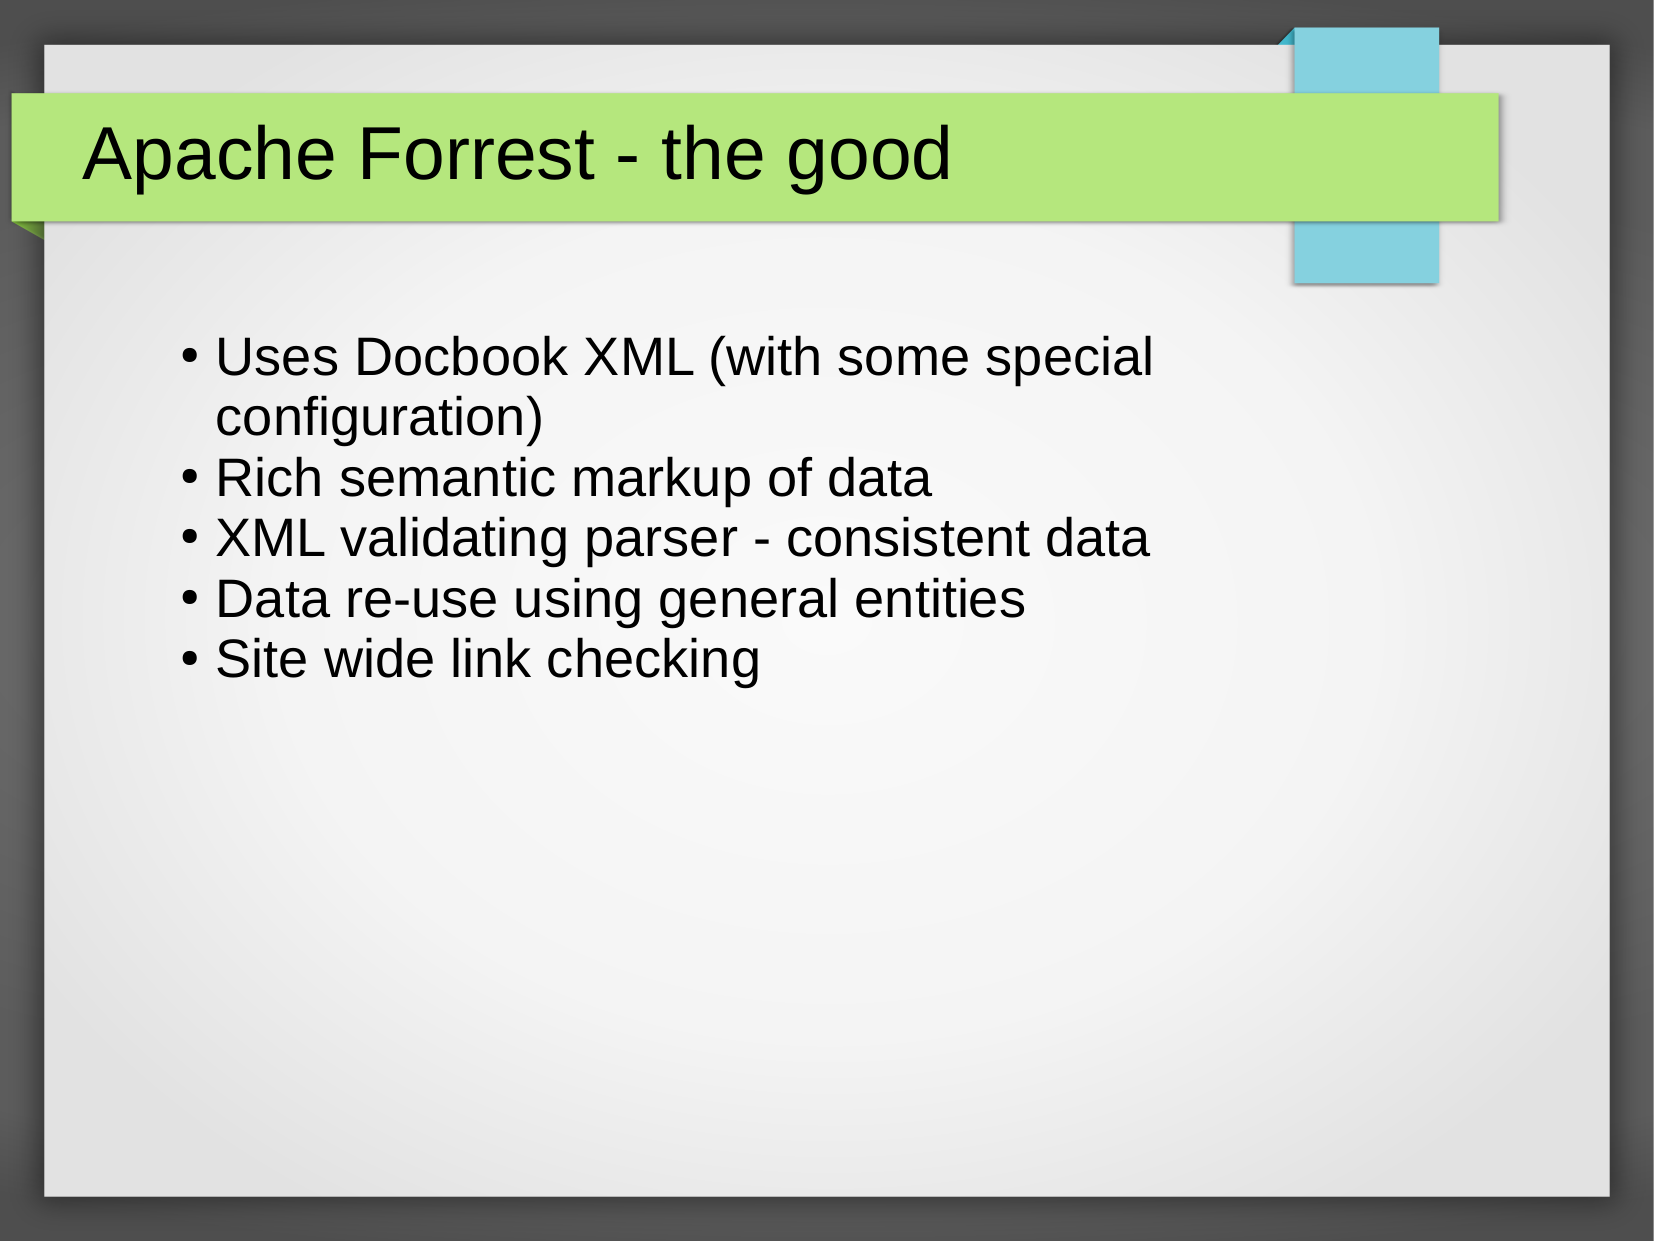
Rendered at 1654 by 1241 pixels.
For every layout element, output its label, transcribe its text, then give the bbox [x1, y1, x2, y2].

list [82, 295, 1571, 1015]
text_box Uses Docbook XML (with some special configuration) Rich semantic markup of data XML validating parser - consistent data Data re-use using general entities Site wide link checking [165, 318, 1441, 699]
title Apache Forrest - the good [82, 94, 1264, 213]
picture [0, 0, 1654, 1241]
